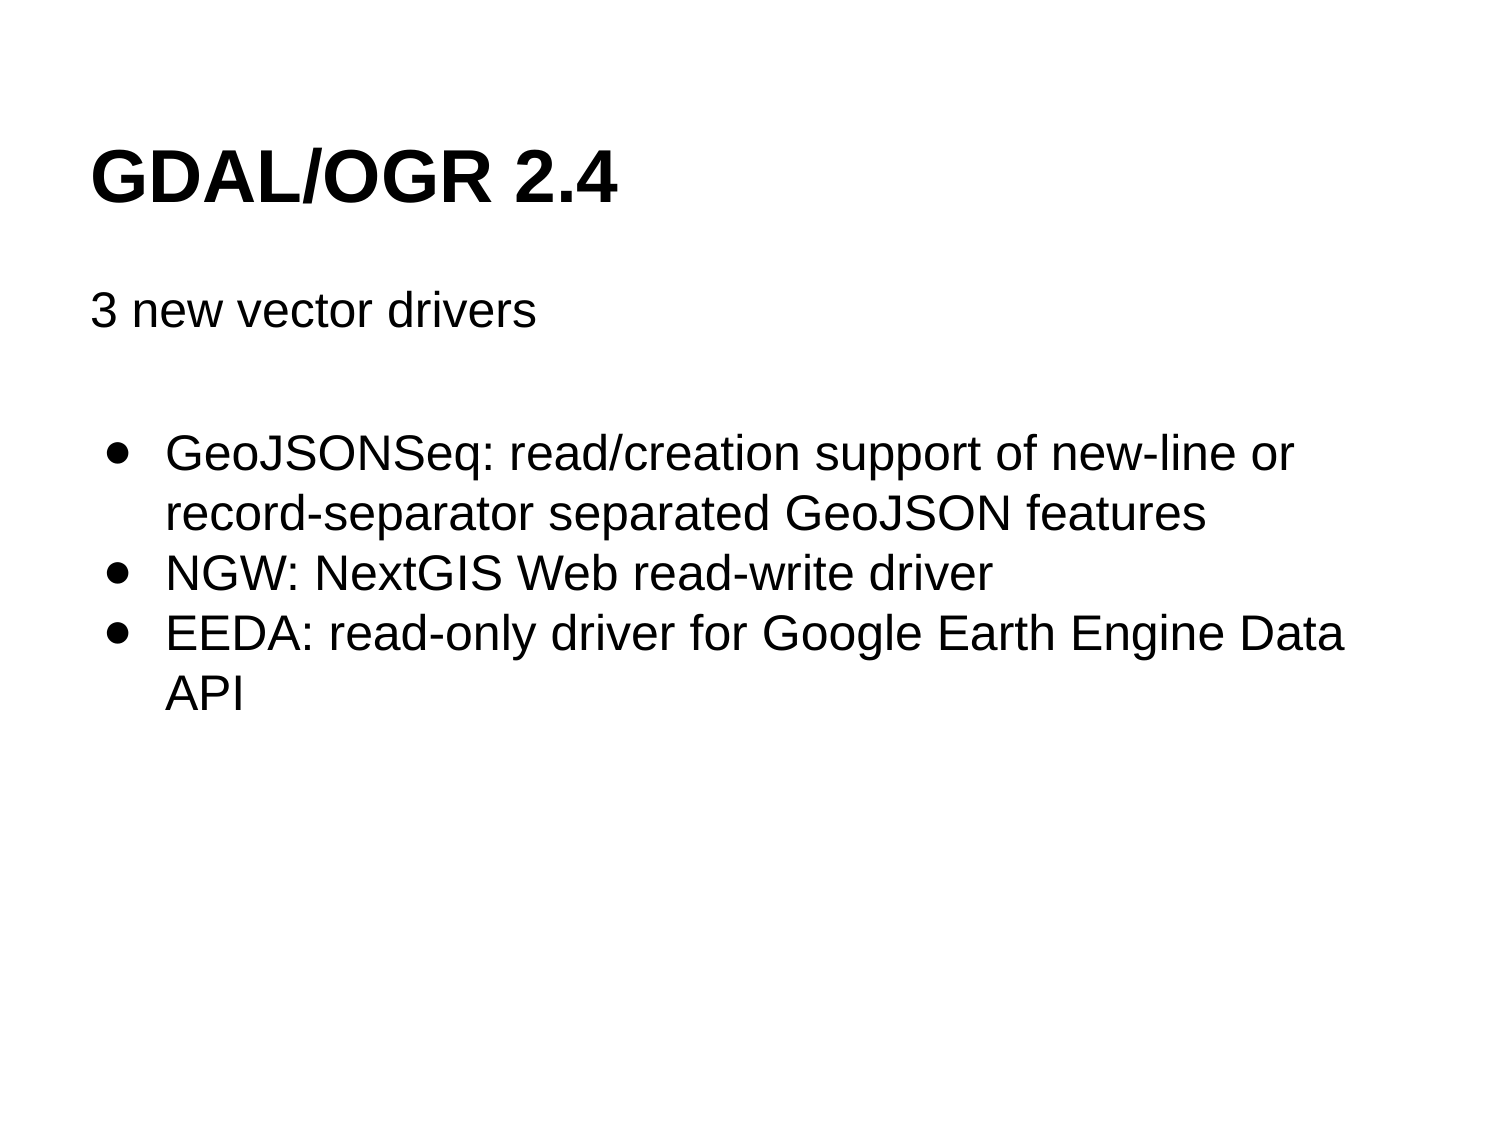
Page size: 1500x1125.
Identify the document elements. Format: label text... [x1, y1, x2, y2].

title GDAL/OGR 2.4 [75, 45, 1425, 233]
list 3 new vector drivers GeoJSONSeq: read/creation support of new-line or record-separator separated GeoJSON features NGW: NextGIS Web read-write driver EEDA: read-only driver for Google Earth Engine Data API [75, 262, 1425, 1078]
